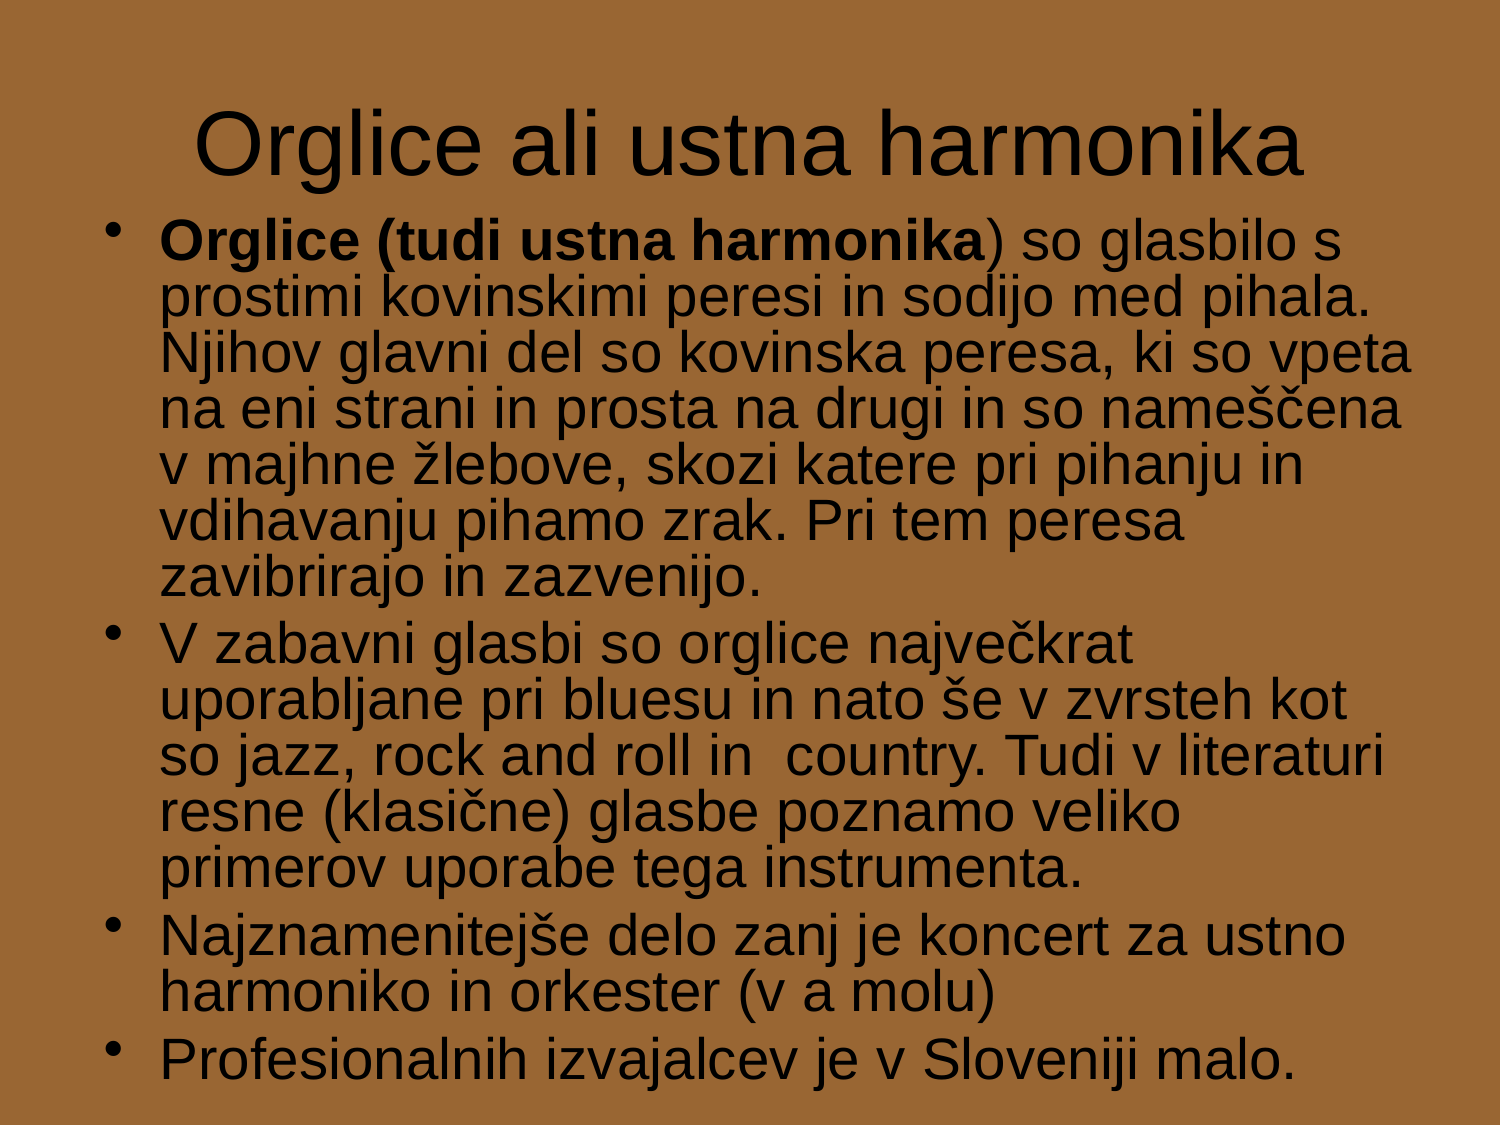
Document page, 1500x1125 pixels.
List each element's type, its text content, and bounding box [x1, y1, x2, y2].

list Orglice (tudi ustna harmonika) so glasbilo s prostimi kovinskimi peresi in sodijo med pihala. Njihov glavni del so kovinska peresa, ki so vpeta na eni strani in prosta na drugi in so nameščena v majhne žlebove, skozi katere pri pihanju in vdihavanju pihamo zrak. Pri tem peresa zavibrirajo in zazvenijo. V zabavni glasbi so orglice največkrat uporabljane pri bluesu in nato še v zvrsteh kot so jazz, rock and roll in country. Tudi v literaturi resne (klasične) glasbe poznamo veliko primerov uporabe tega instrumenta. Najznamenitejše delo zanj je koncert za ustno harmoniko in orkester (v a molu) Profesionalnih izvajalcev je v Sloveniji malo. [88, 208, 1439, 951]
title Orglice ali ustna harmonika [75, 45, 1425, 233]
